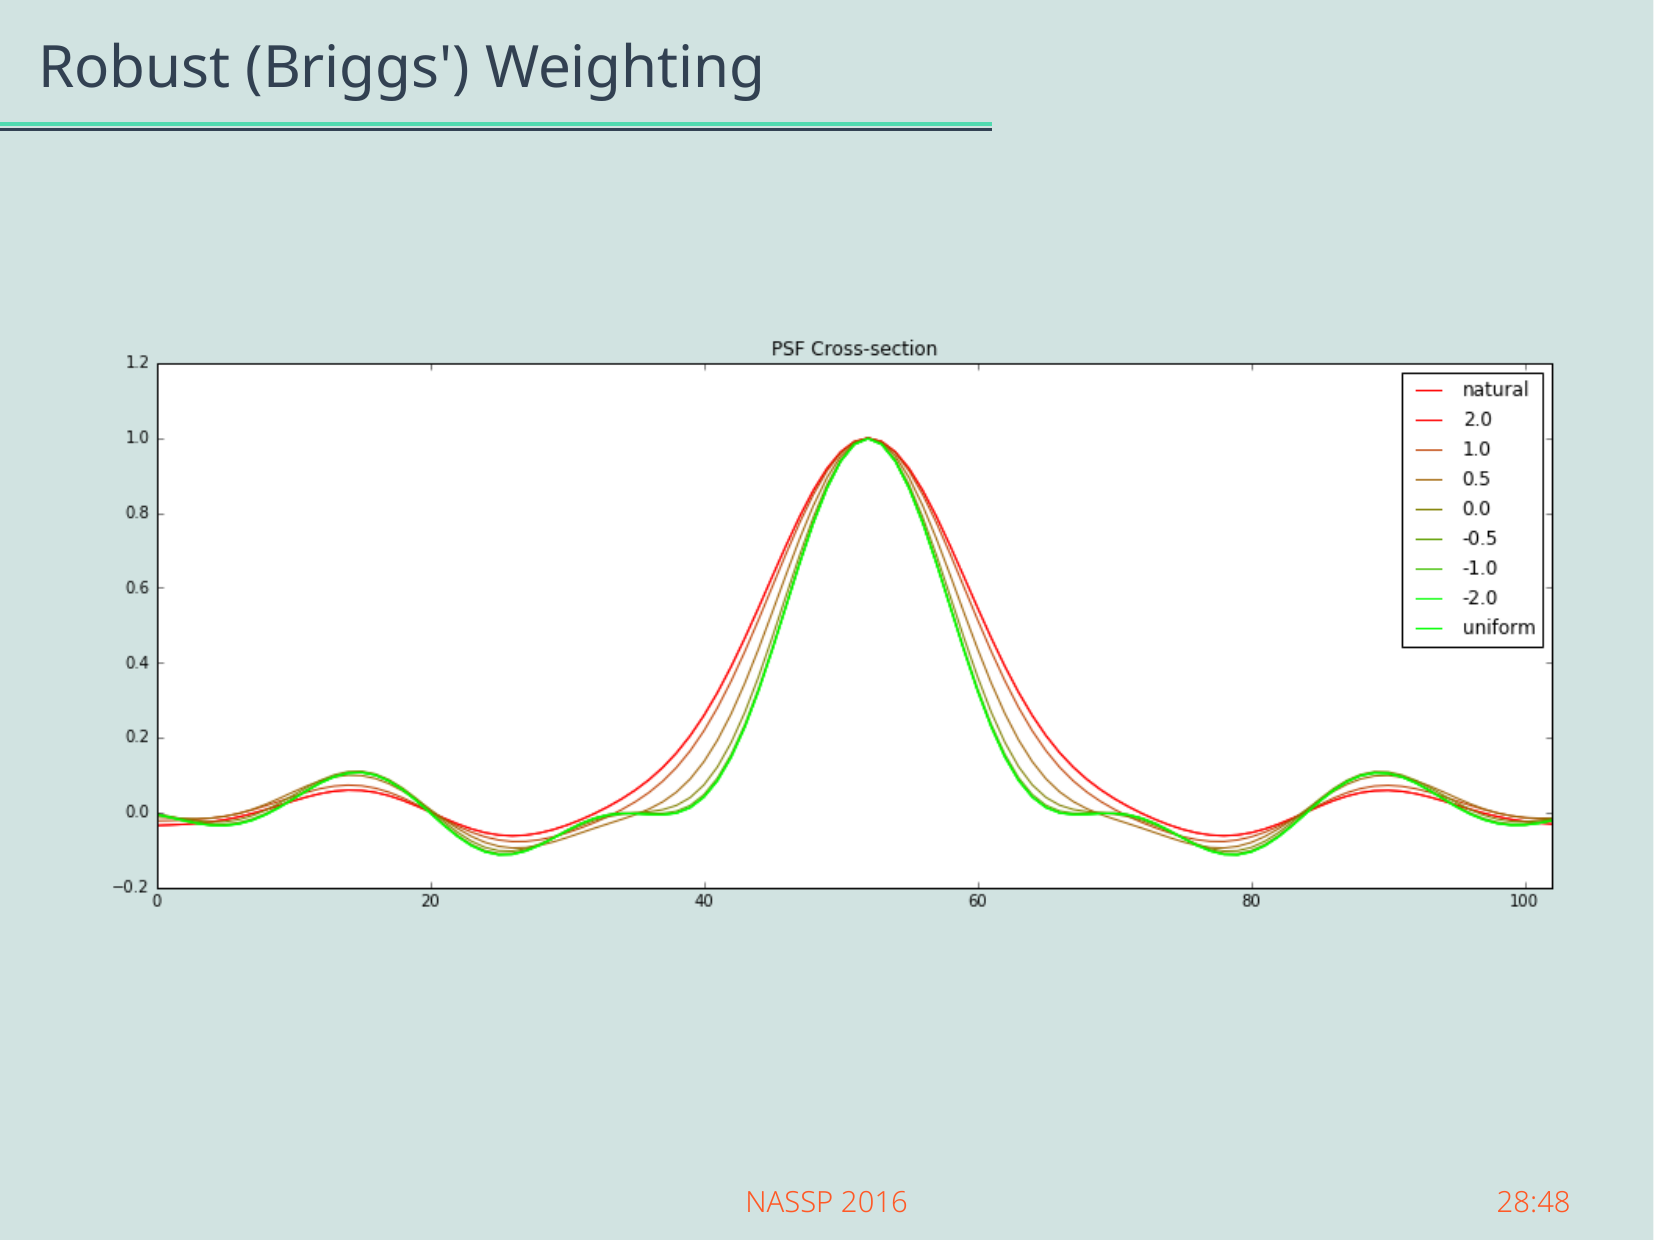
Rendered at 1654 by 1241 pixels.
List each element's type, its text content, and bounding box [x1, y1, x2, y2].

picture [101, 329, 1563, 921]
text_box Robust (Briggs') Weighting [23, 17, 1063, 103]
